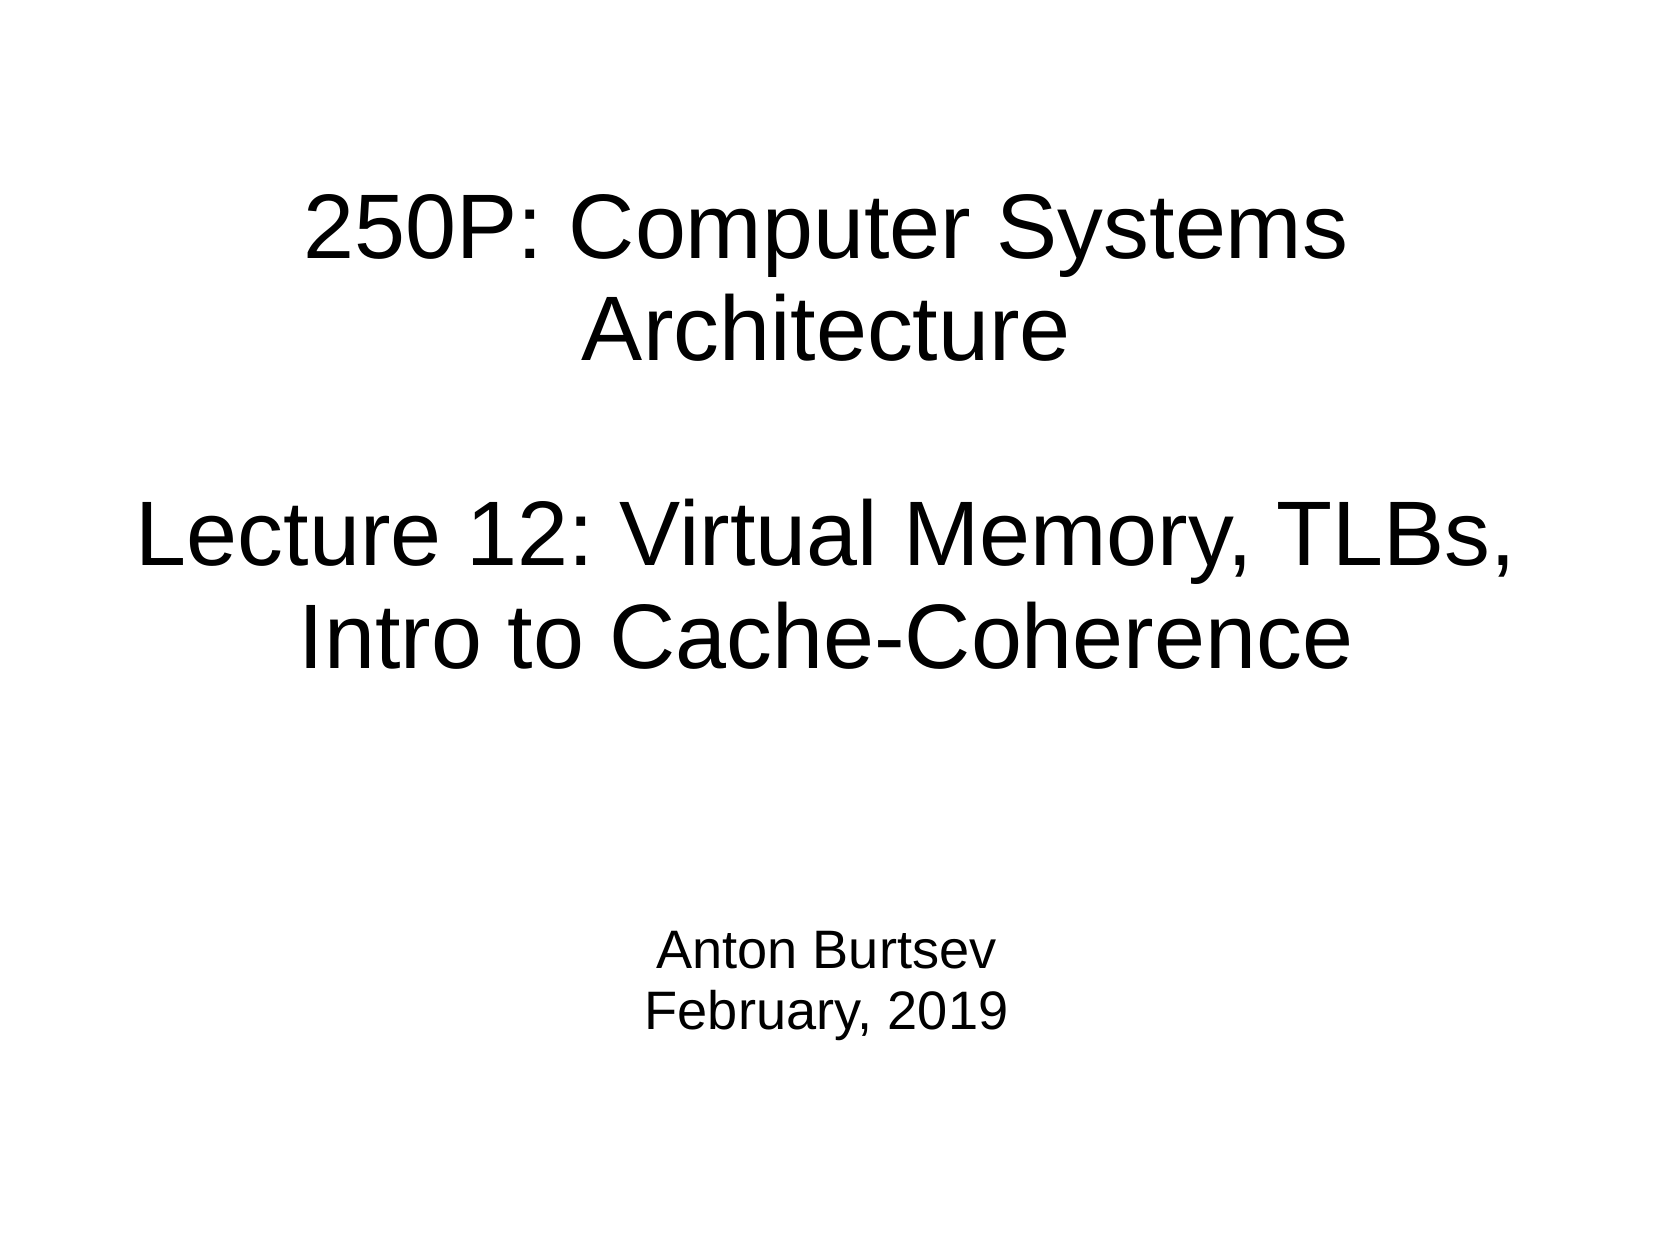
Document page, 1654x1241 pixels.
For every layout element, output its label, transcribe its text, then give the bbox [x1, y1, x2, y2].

subtitle Anton Burtsev February, 2019 [82, 637, 1571, 1109]
title 250P: Computer Systems Architecture Lecture 12: Virtual Memory, TLBs, Intro to Cache-Coherence [82, 113, 1571, 637]
